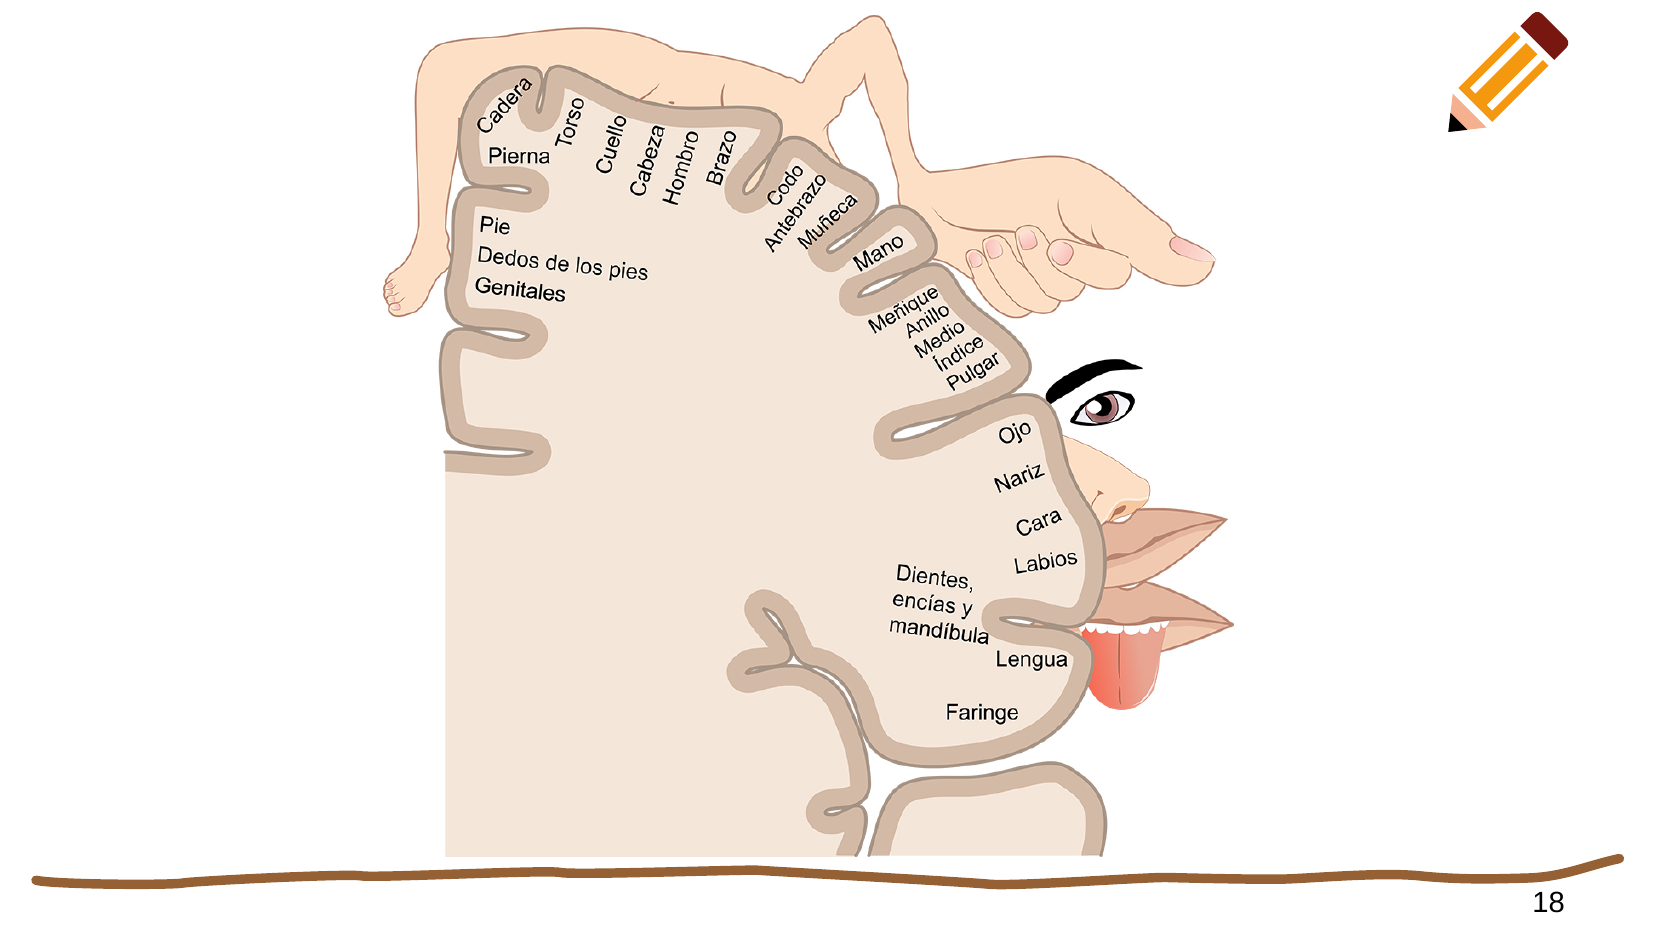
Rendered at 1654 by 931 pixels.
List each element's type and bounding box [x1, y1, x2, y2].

picture [383, 15, 1234, 857]
